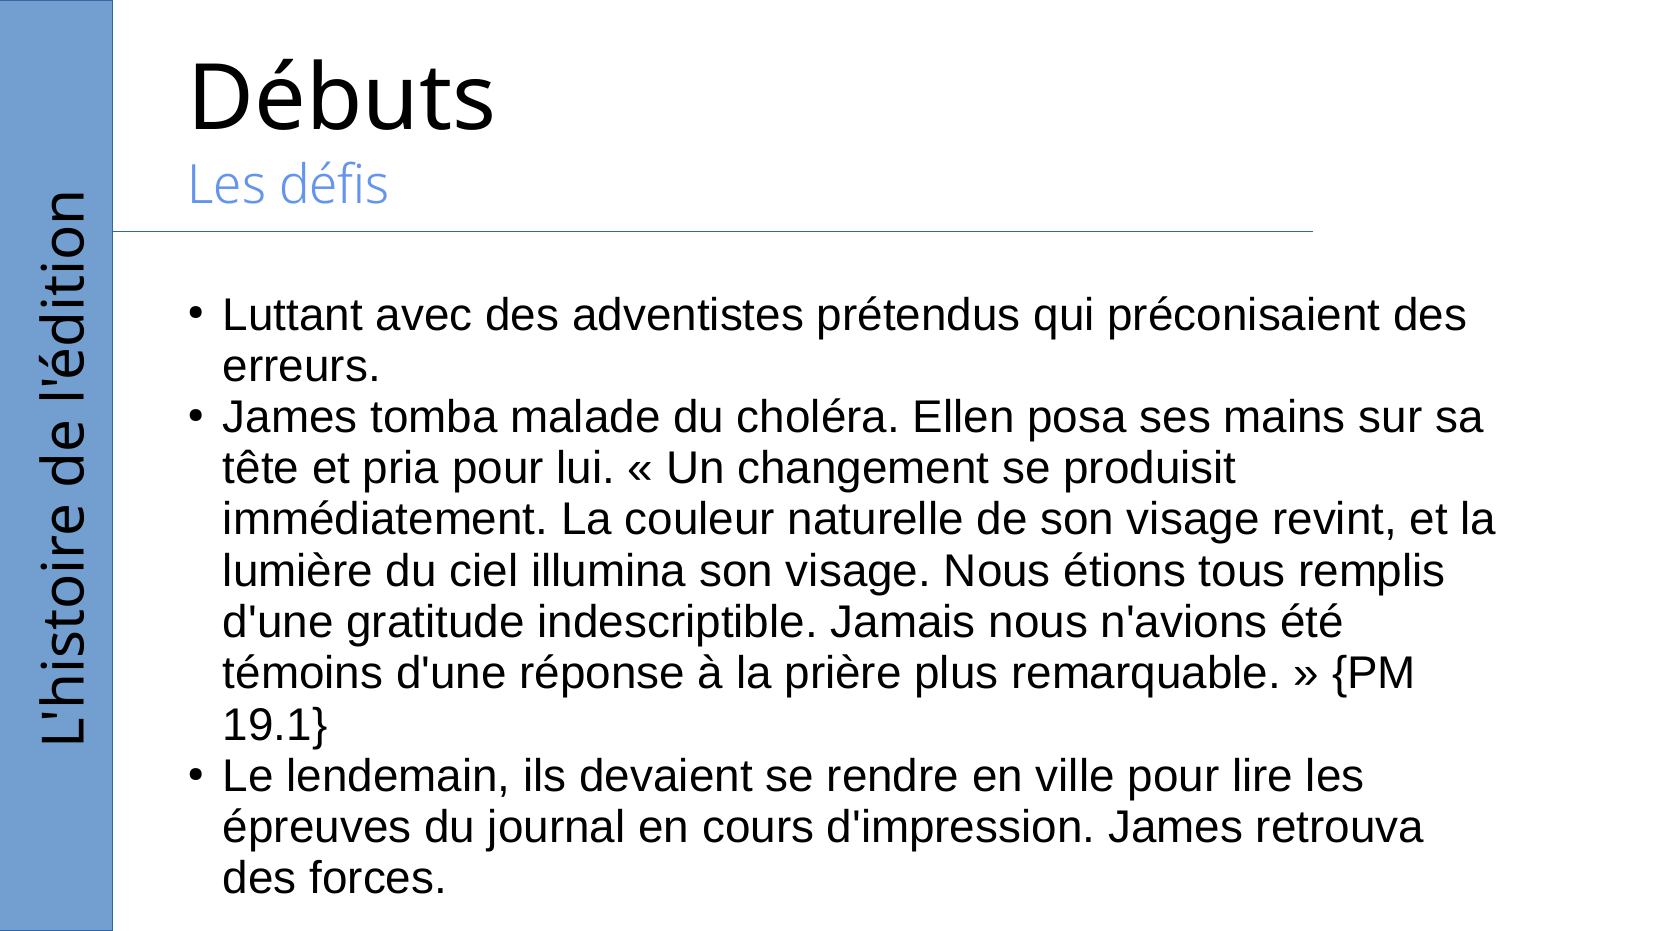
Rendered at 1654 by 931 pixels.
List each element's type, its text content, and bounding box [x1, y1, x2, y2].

text_box [0, 0, 113, 931]
subtitle Luttant avec des adventistes prétendus qui préconisaient des erreurs. James tomba malade du choléra. Ellen posa ses mains sur sa tête et pria pour lui. « Un changement se produisit immédiatement. La couleur naturelle de son visage revint, et la lumière du ciel illumina son visage. Nous étions tous remplis d'une gratitude indescriptible. Jamais nous n'avions été témoins d'une réponse à la prière plus remarquable. » {PM 19.1} Le lendemain, ils devaient se rendre en ville pour lire les épreuves du journal en cours d'impression. James retrouva des forces. [187, 288, 1501, 904]
title Les défis [187, 125, 1571, 239]
text_box L'histoire de l'édition [13, 37, 105, 901]
title Débuts [187, 33, 1571, 125]
